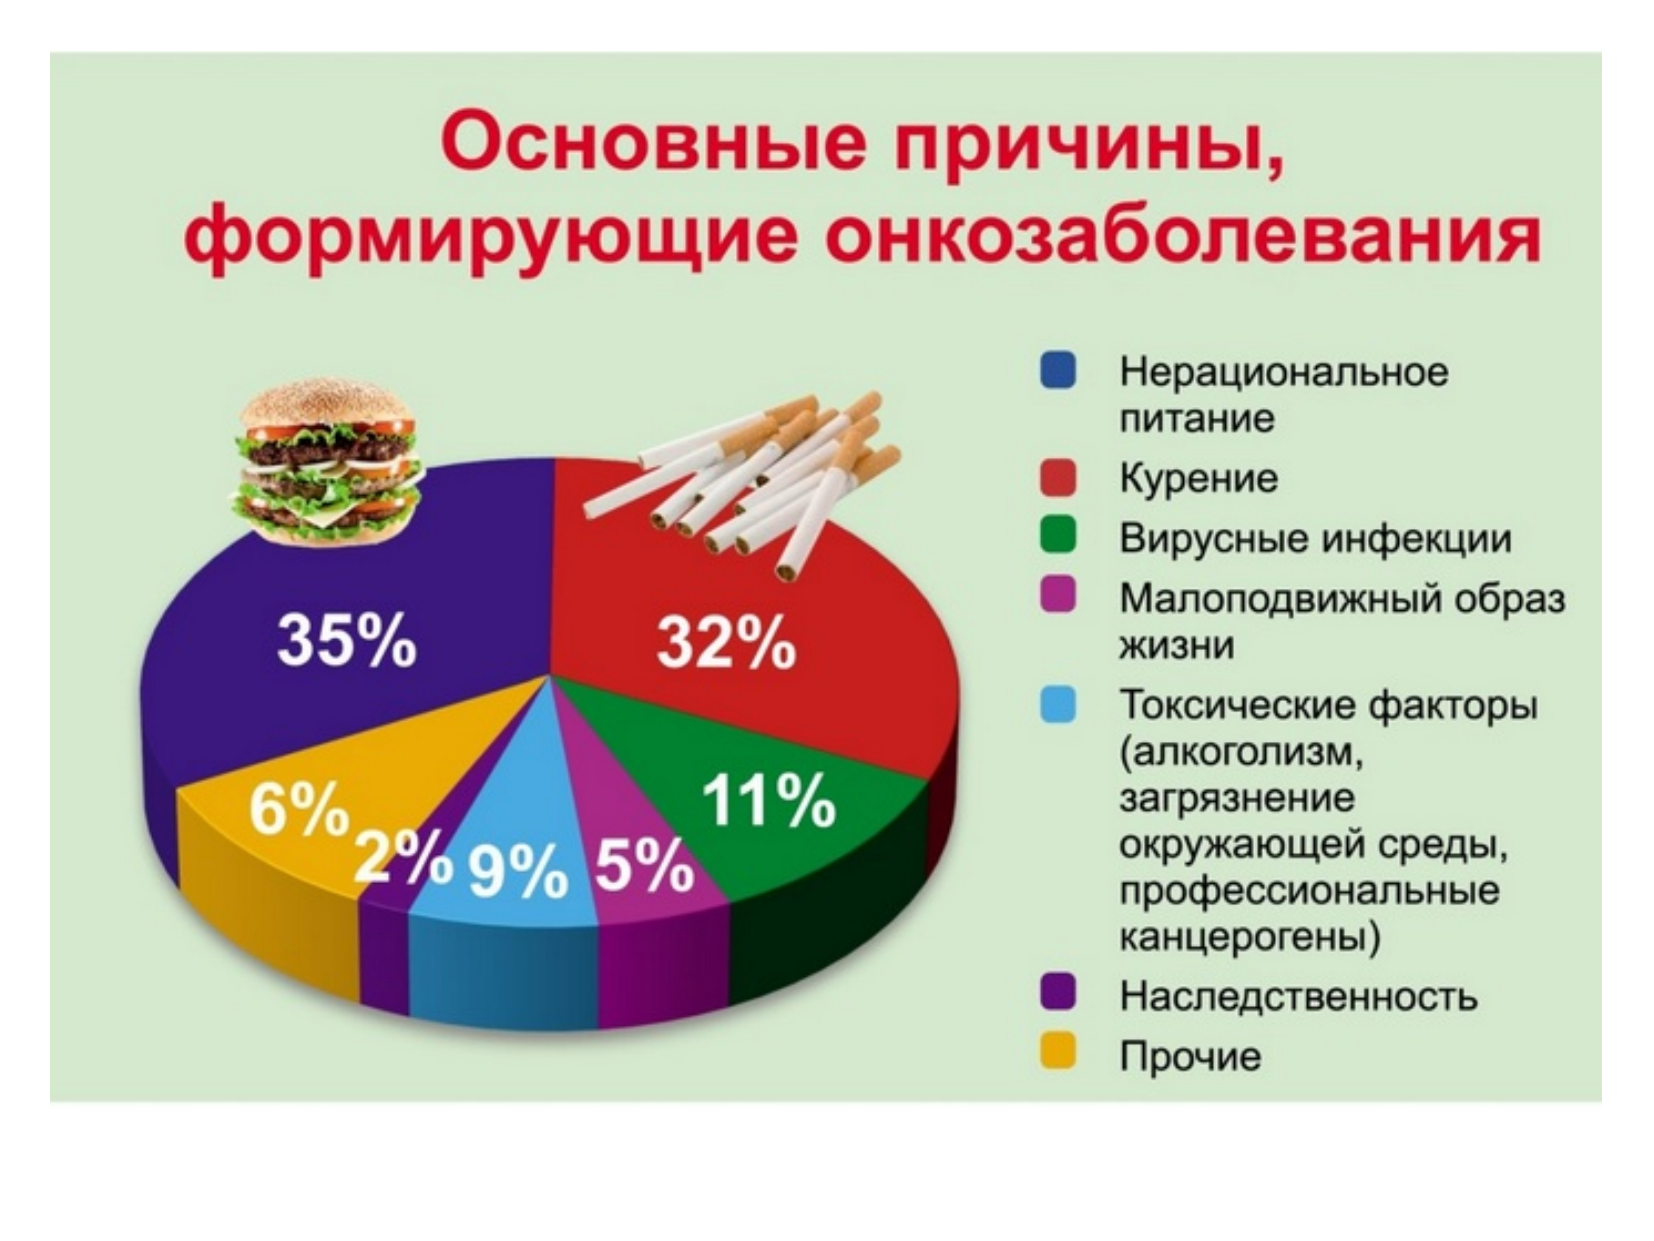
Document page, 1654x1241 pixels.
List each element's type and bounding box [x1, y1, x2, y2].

picture [50, 51, 1602, 1107]
